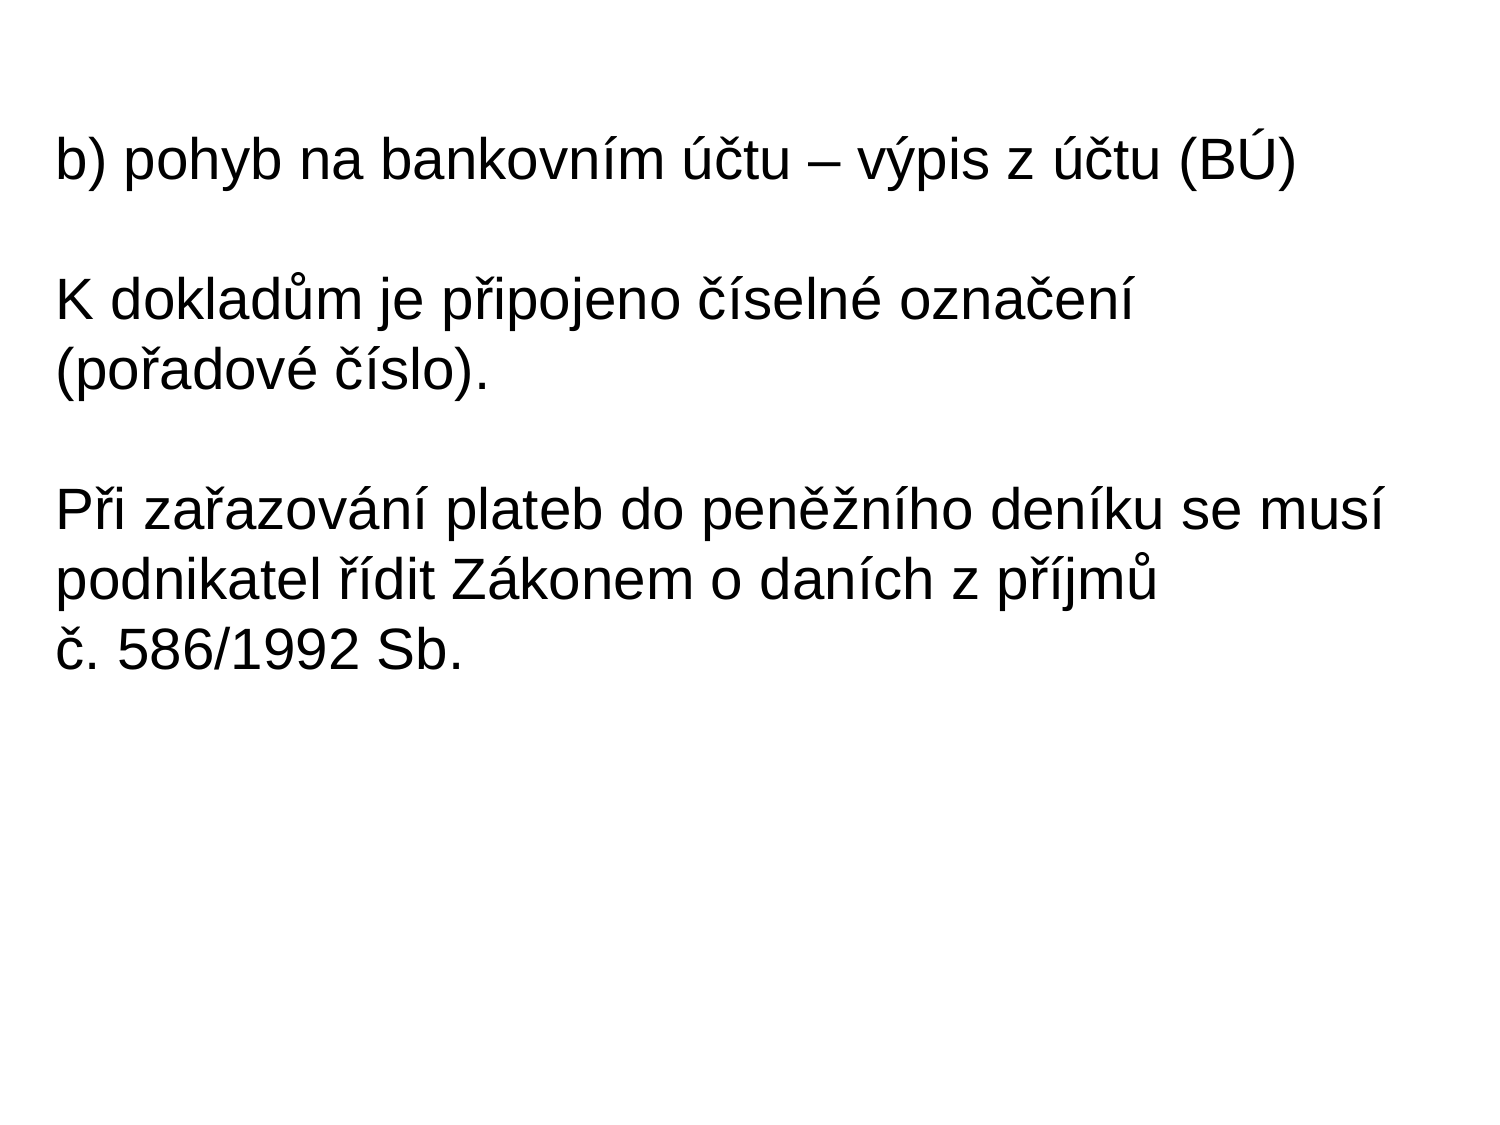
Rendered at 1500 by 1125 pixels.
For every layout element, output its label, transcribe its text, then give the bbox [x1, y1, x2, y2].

text_box b) pohyb na bankovním účtu – výpis z účtu (BÚ) K dokladům je připojeno číselné označení (pořadové číslo). Při zařazování plateb do peněžního deníku se musí podnikatel řídit Zákonem o daních z příjmů č. 586/1992 Sb. [41, 113, 1459, 829]
